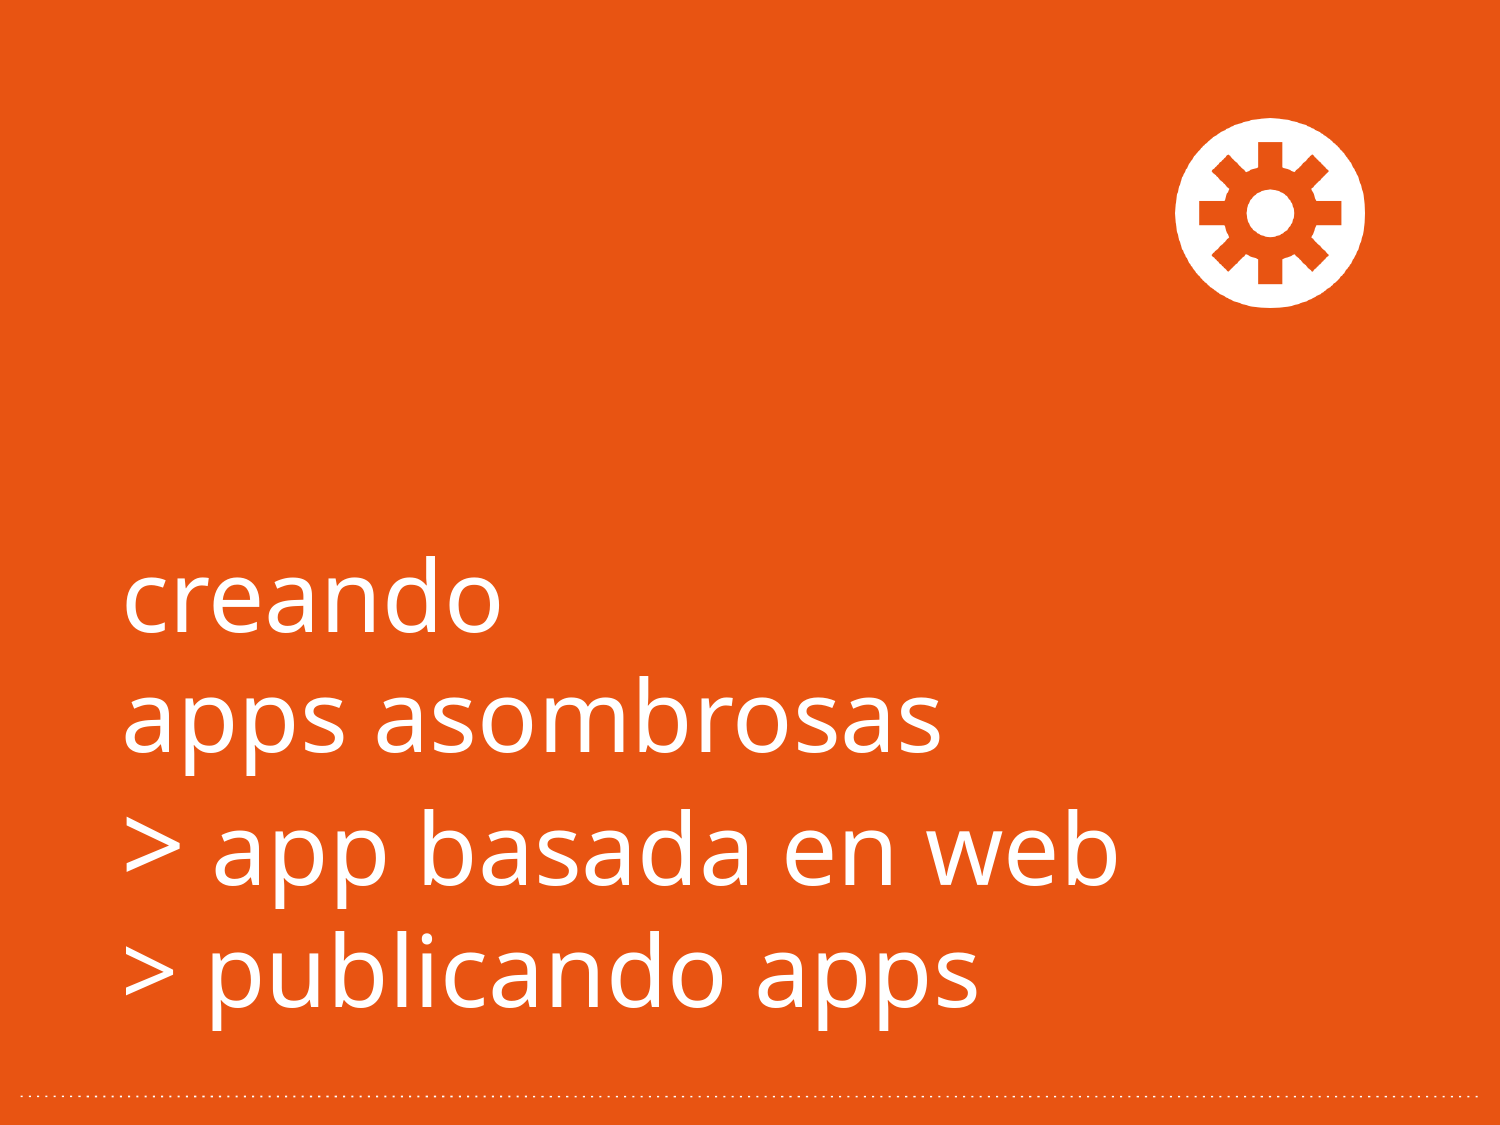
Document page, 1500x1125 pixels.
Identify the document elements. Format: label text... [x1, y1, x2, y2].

picture [1175, 118, 1365, 308]
text_box creando apps asombrosas > app basada en web > publicando apps [106, 517, 1185, 1063]
